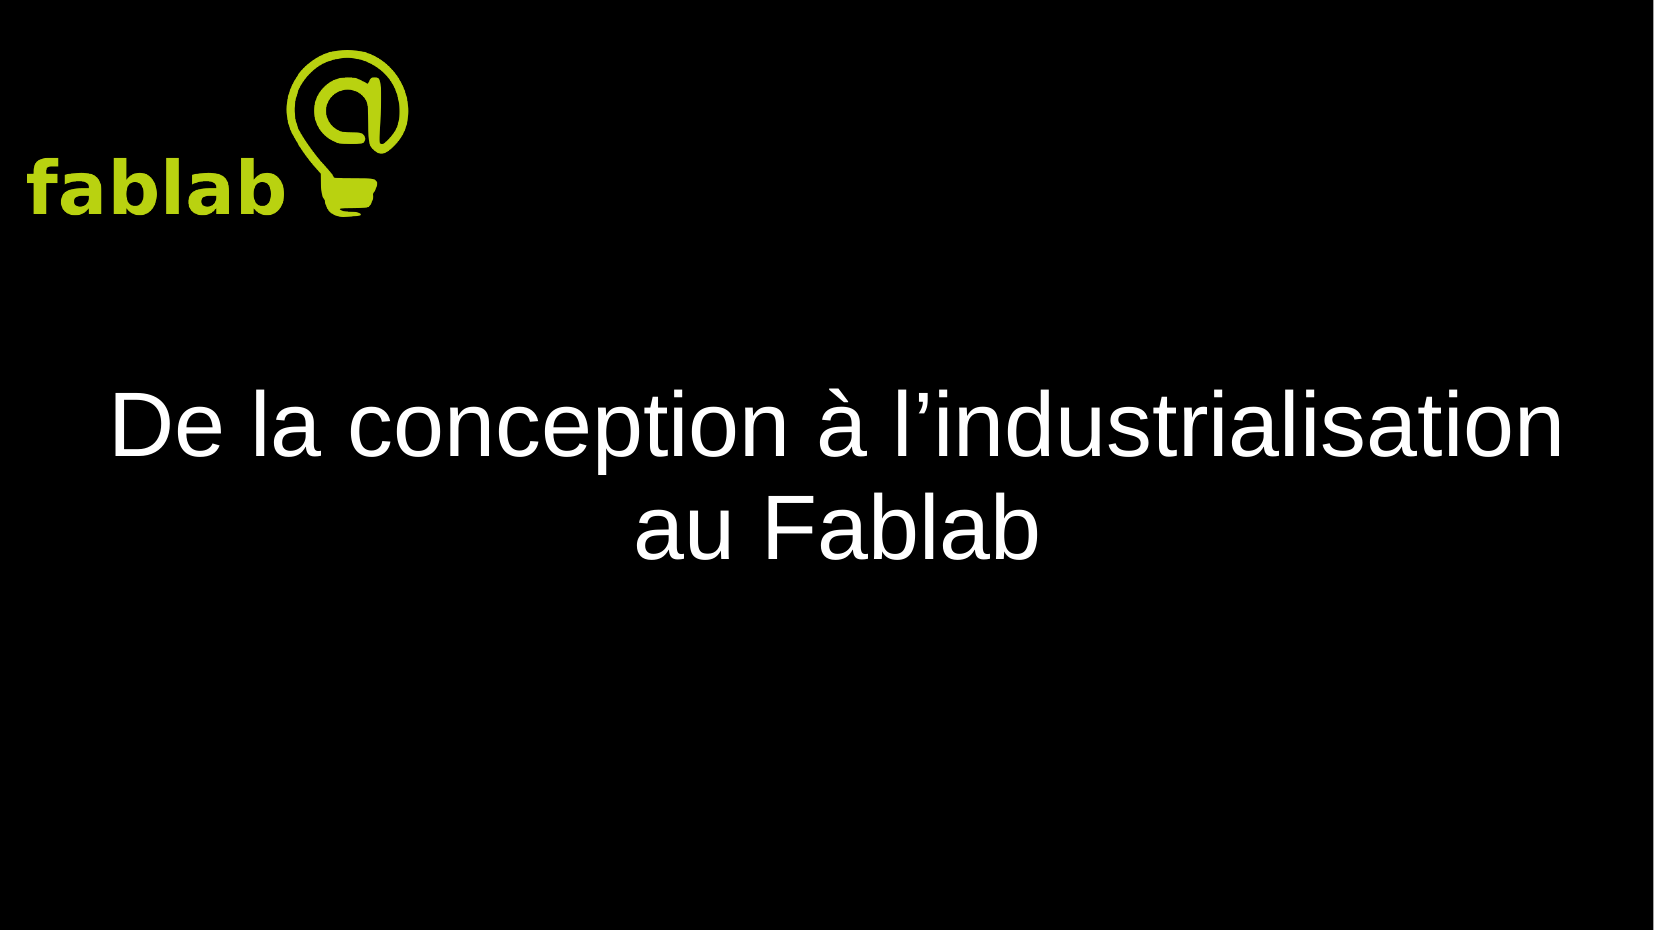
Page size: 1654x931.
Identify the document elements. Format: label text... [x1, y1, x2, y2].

title De la conception à l’industrialisation au Fablab [93, 373, 1582, 580]
picture [27, 50, 571, 218]
